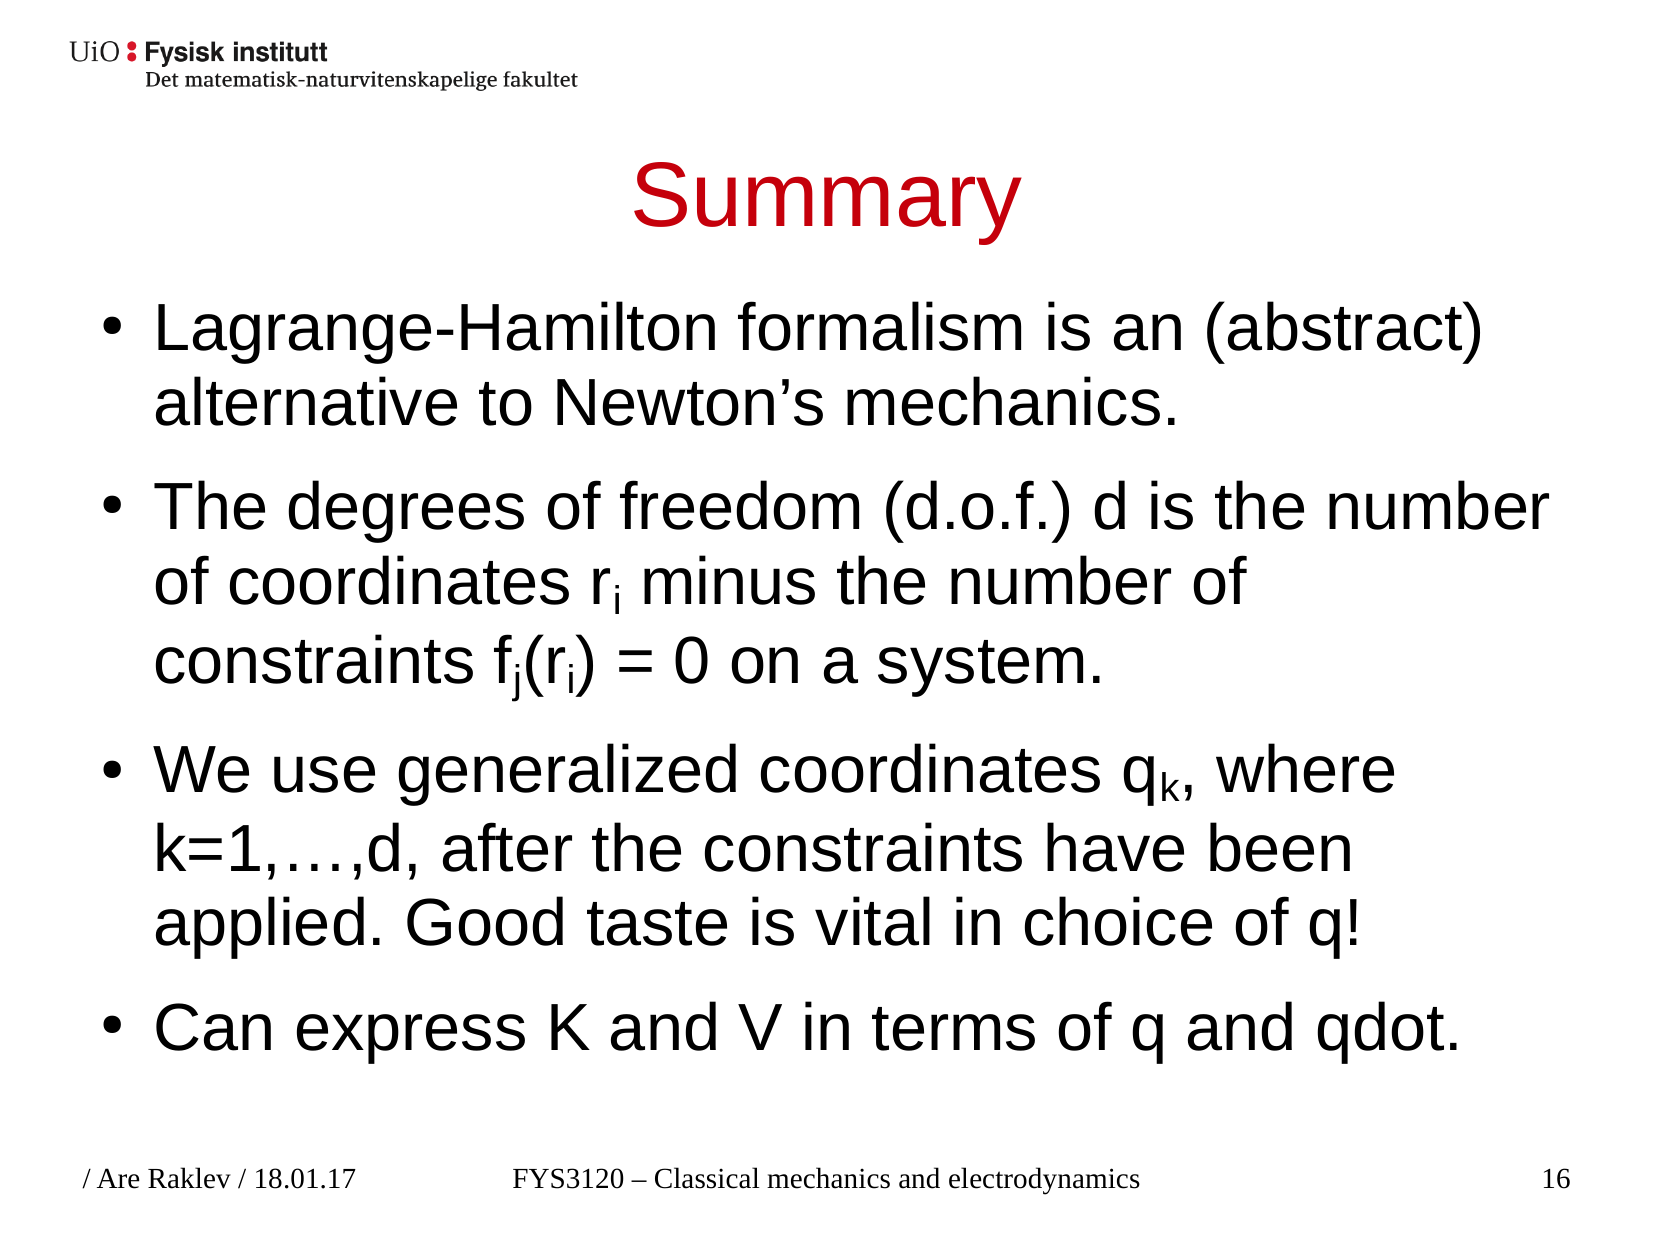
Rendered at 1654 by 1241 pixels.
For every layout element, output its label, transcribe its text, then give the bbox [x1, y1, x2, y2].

title Summary [82, 90, 1571, 290]
picture [68, 37, 581, 93]
list Lagrange-Hamilton formalism is an (abstract) alternative to Newton’s mechanics. The degrees of freedom (d.o.f.) d is the number of coordinates ri minus the number of constraints fj(ri) = 0 on a system. We use generalized coordinates qk, where k=1,…,d, after the constraints have been applied. Good taste is vital in choice of q! Can express K and V in terms of q and qdot. [82, 290, 1571, 1137]
